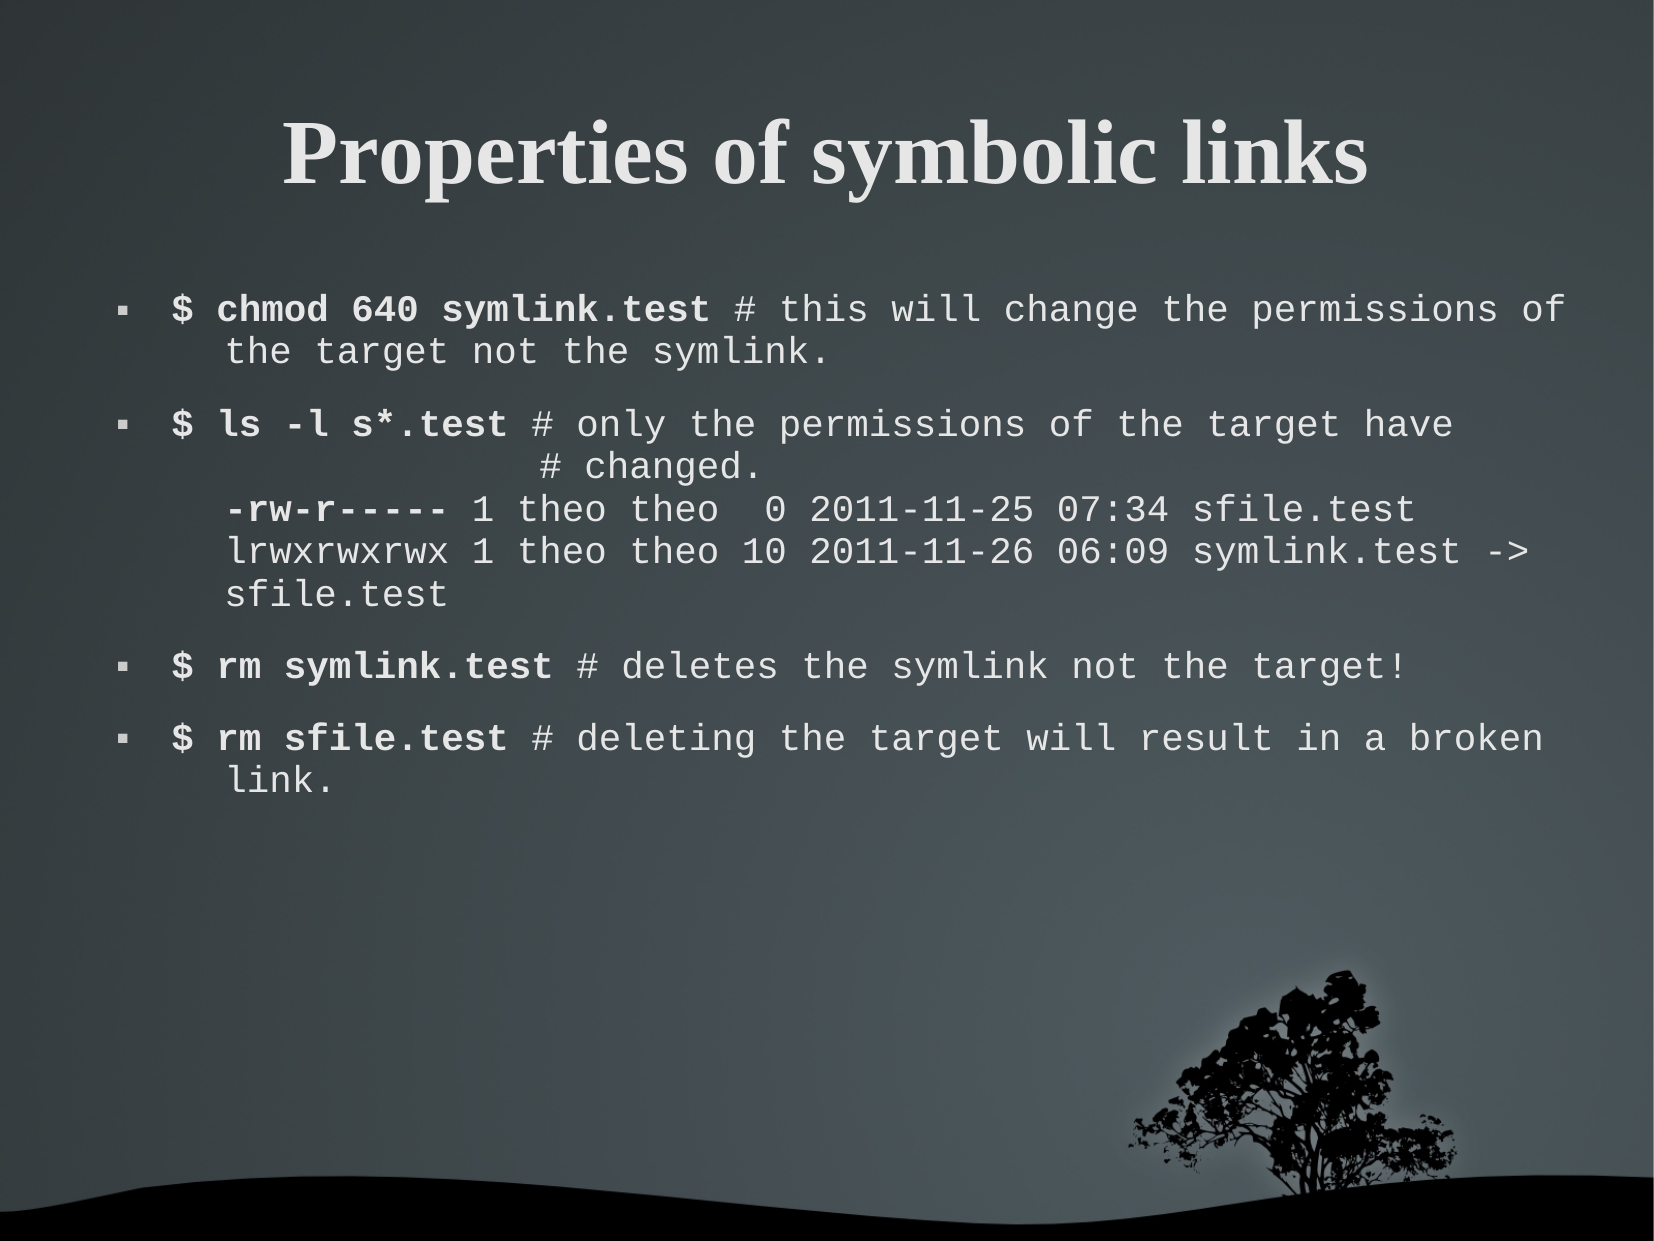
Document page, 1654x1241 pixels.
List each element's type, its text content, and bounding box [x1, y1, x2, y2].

title Properties of symbolic links [82, 33, 1571, 273]
picture [0, 0, 1654, 1241]
list $ chmod 640 symlink.test # this will change the permissions of the target not the symlink. $ ls -l s*.test # only the permissions of the target have # changed. -rw-r----- 1 theo theo 0 2011-11-25 07:34 sfile.test lrwxrwxrwx 1 theo theo 10 2011-11-26 06:09 symlink.test -> sfile.test $ rm symlink.test # deletes the symlink not the target! $ rm sfile.test # deleting the target will result in a broken link. [82, 290, 1571, 1197]
